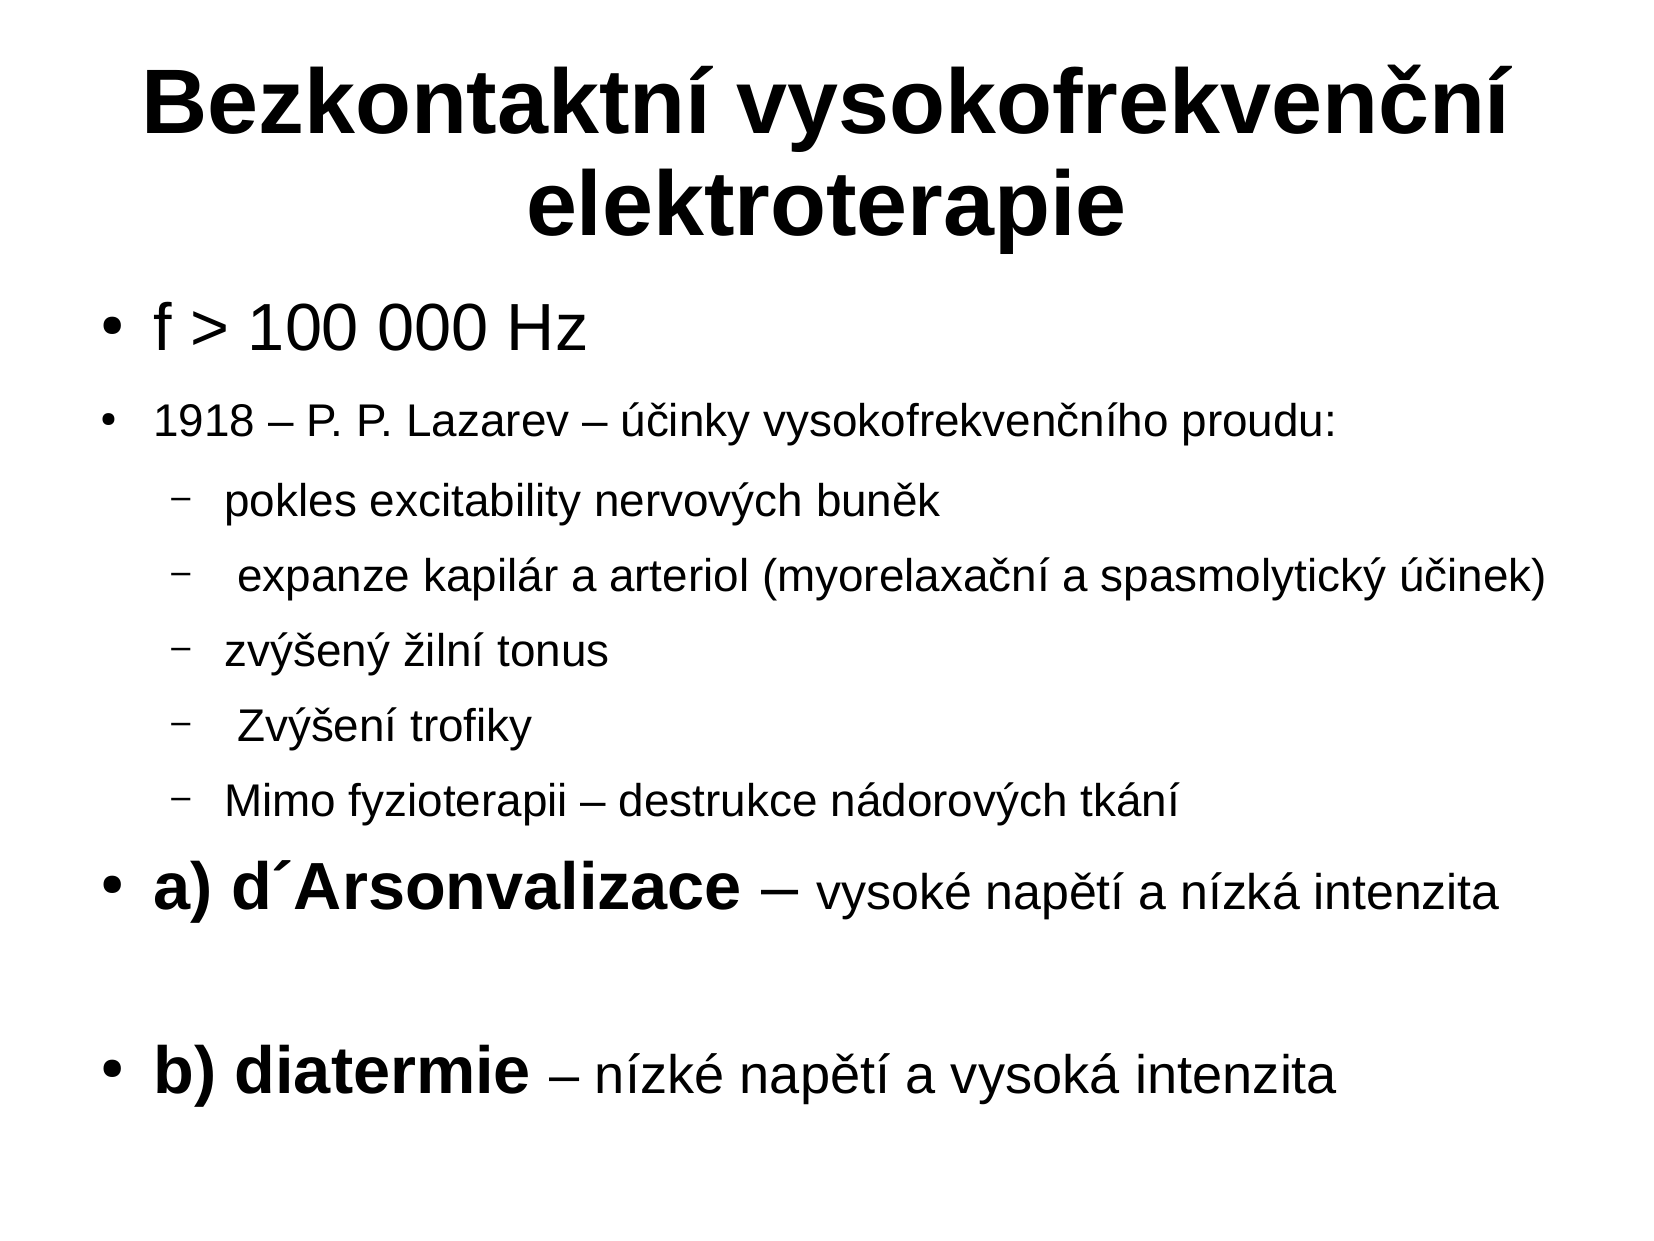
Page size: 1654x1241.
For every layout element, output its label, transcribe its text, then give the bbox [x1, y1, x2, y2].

title Bezkontaktní vysokofrekvenční elektroterapie [82, 49, 1571, 257]
list f > 100 000 Hz 1918 – P. P. Lazarev – účinky vysokofrekvenčního proudu: pokles excitability nervových buněk expanze kapilár a arteriol (myorelaxační a spasmolytický účinek) zvýšený žilní tonus Zvýšení trofiky Mimo fyzioterapii – destrukce nádorových tkání a) d´Arsonvalizace – vysoké napětí a nízká intenzita b) diatermie – nízké napětí a vysoká intenzita [82, 290, 1571, 1109]
